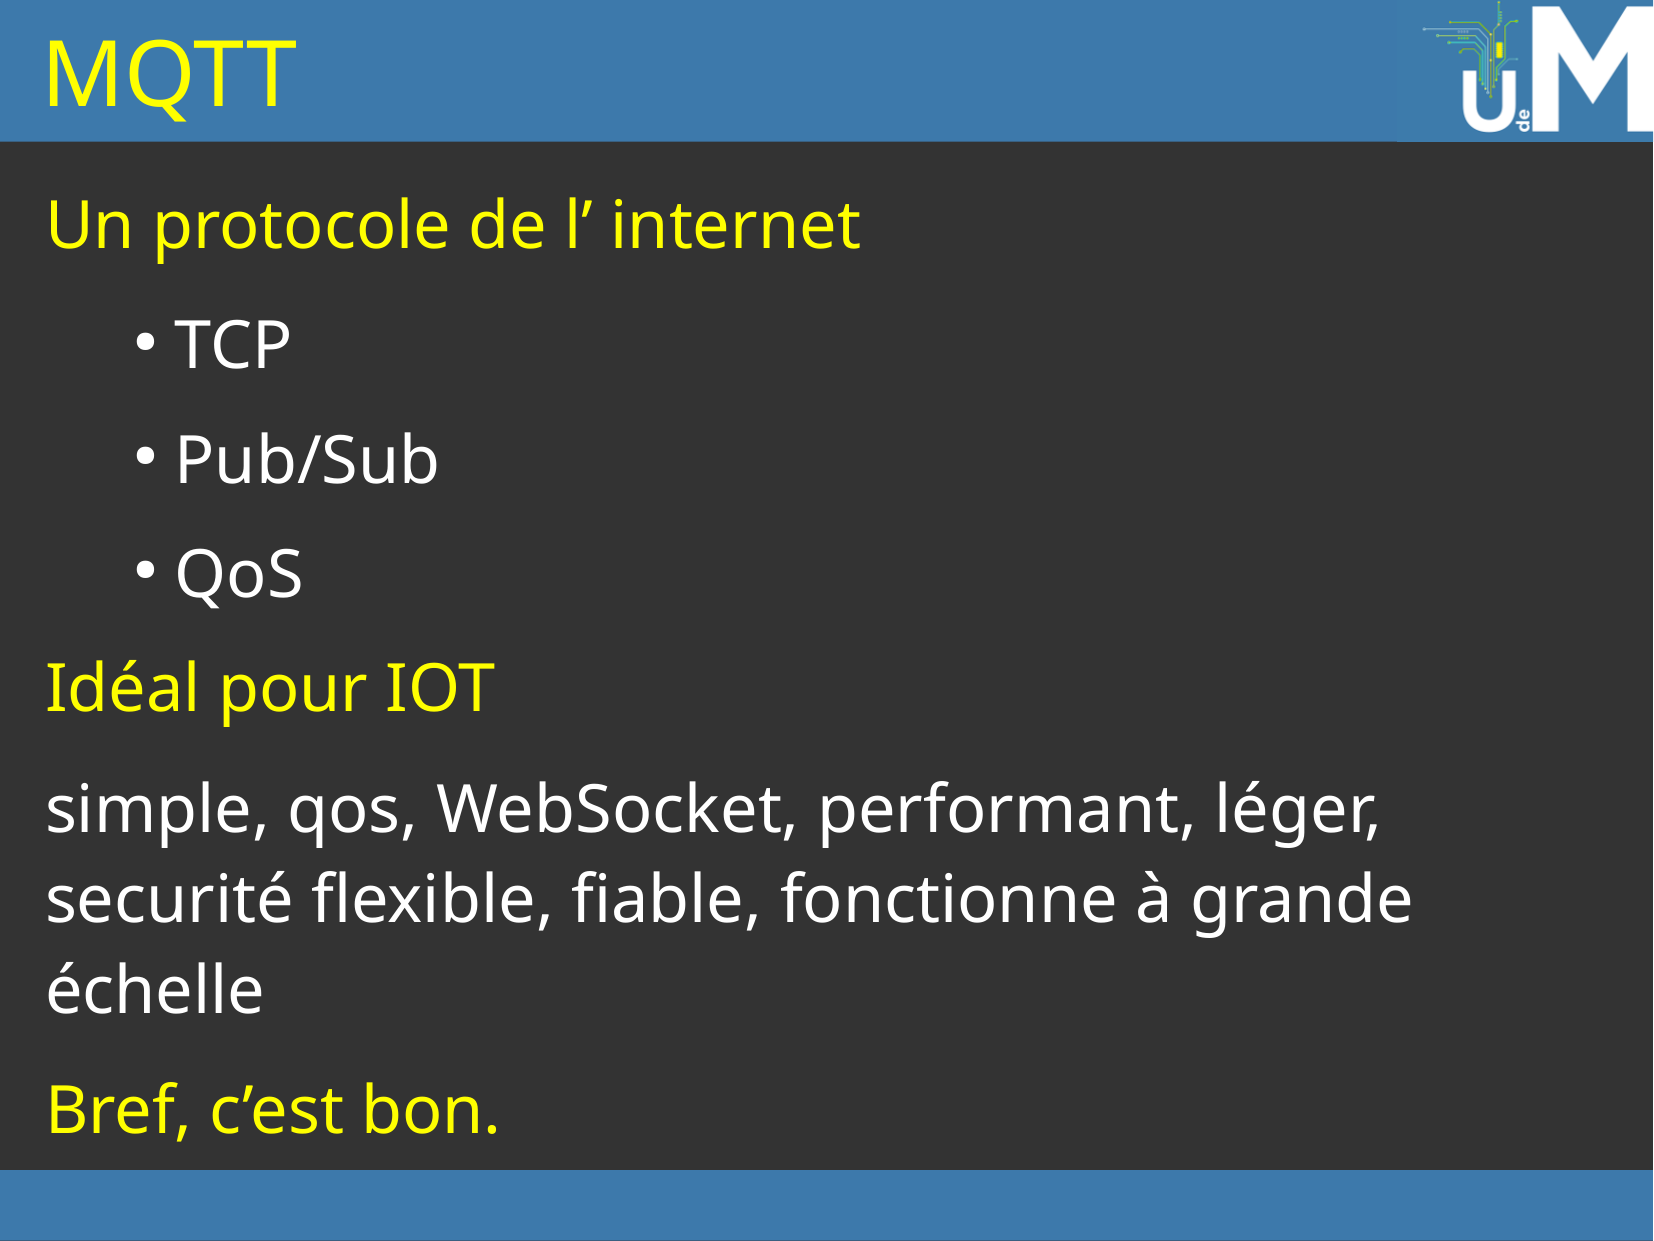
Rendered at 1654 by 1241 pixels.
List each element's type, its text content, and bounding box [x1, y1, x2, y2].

picture [1397, 0, 1654, 142]
title MQTT [41, 11, 1411, 130]
list Un protocole de l’ internet TCP Pub/Sub QoS Idéal pour IOT simple, qos, WebSocket, performant, léger, securité flexible, fiable, fonctionne à grande échelle Bref, c’est bon. [45, 177, 1606, 1141]
